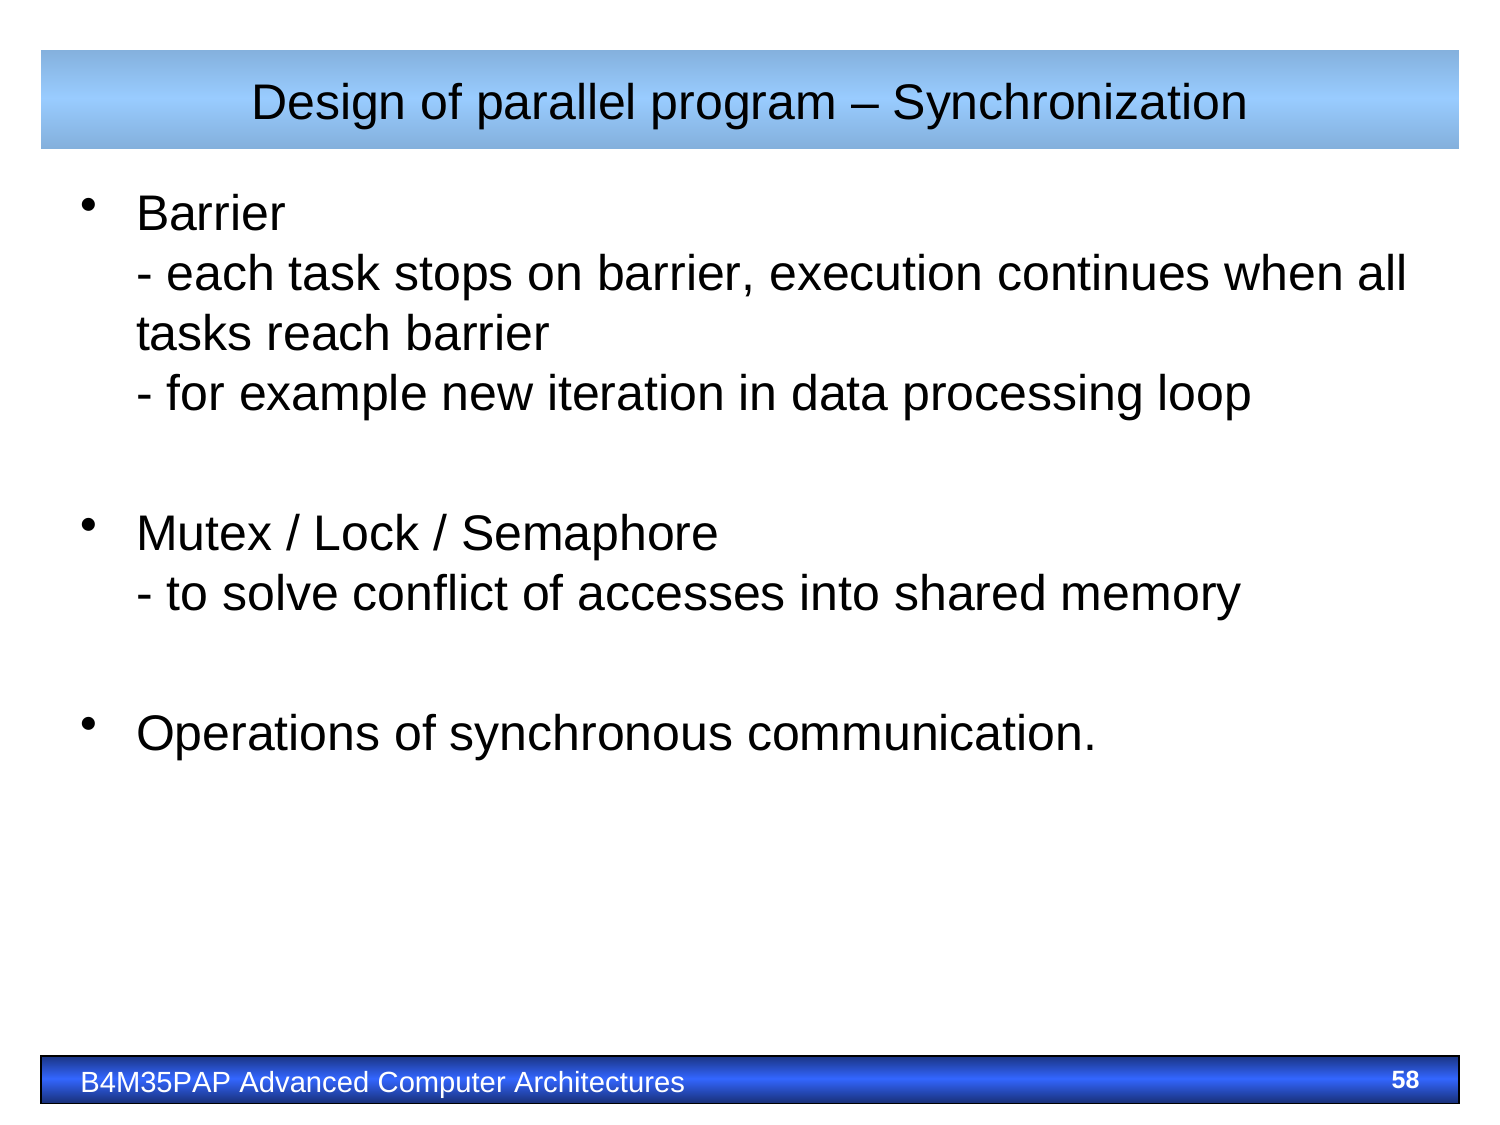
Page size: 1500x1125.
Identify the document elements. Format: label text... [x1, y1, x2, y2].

list Barrier - each task stops on barrier, execution continues when all tasks reach barrier - for example new iteration in data processing loop Mutex / Lock / Semaphore - to solve conflict of accesses into shared memory Operations of synchronous communication. [64, 172, 1436, 1000]
title Design of parallel program – Synchronization [41, 50, 1459, 149]
